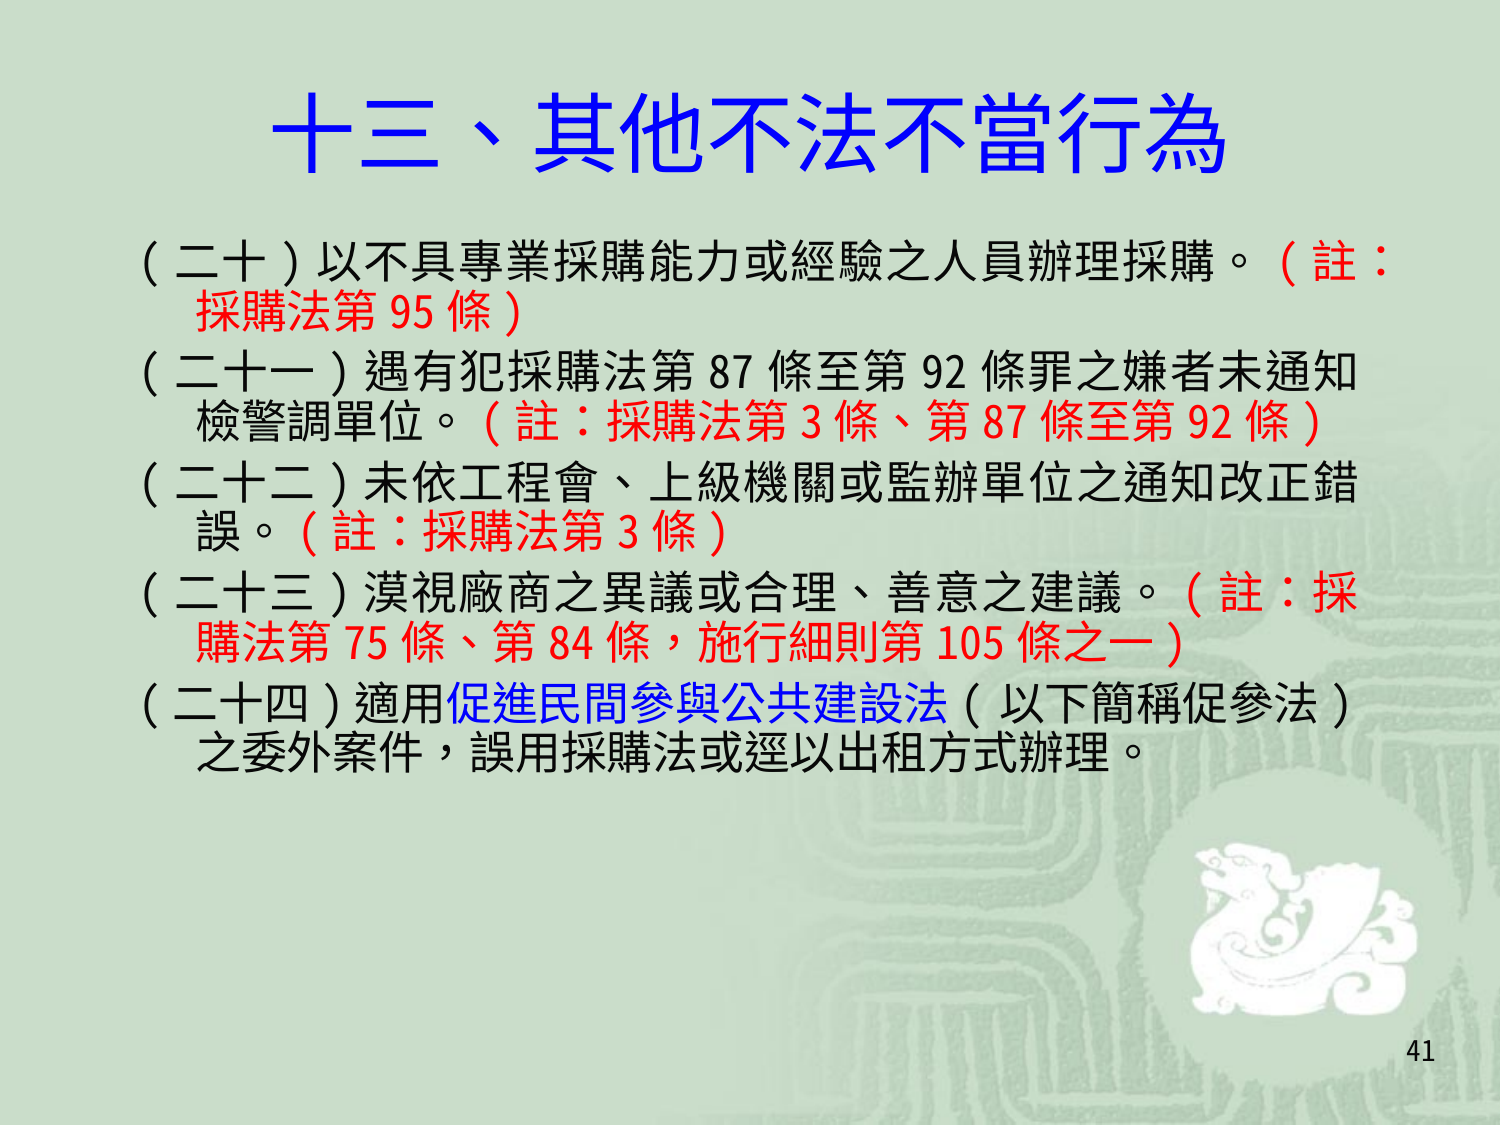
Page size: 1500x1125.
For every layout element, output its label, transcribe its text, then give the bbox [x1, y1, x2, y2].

list (二十)以不具專業採購能力或經驗之人員辦理採購。(註：採購法第95條) (二十一)遇有犯採購法第87條至第92條罪之嫌者未通知檢警調單位。(註：採購法第3條、第87條至第92條) (二十二)未依工程會、上級機關或監辦單位之通知改正錯誤。(註：採購法第3條) (二十三)漠視廠商之異議或合理、善意之建議。(註：採購法第75條、第84條，施行細則第105條之一) (二十四)適用促進民間參與公共建設法(以下簡稱促參法)之委外案件，誤用採購法或逕以出租方式辦理。 [123, 231, 1374, 972]
title 十三、其他不法不當行為 [49, 37, 1451, 225]
text_box <編號> [1074, 1024, 1451, 1103]
picture [0, 0, 1500, 1125]
